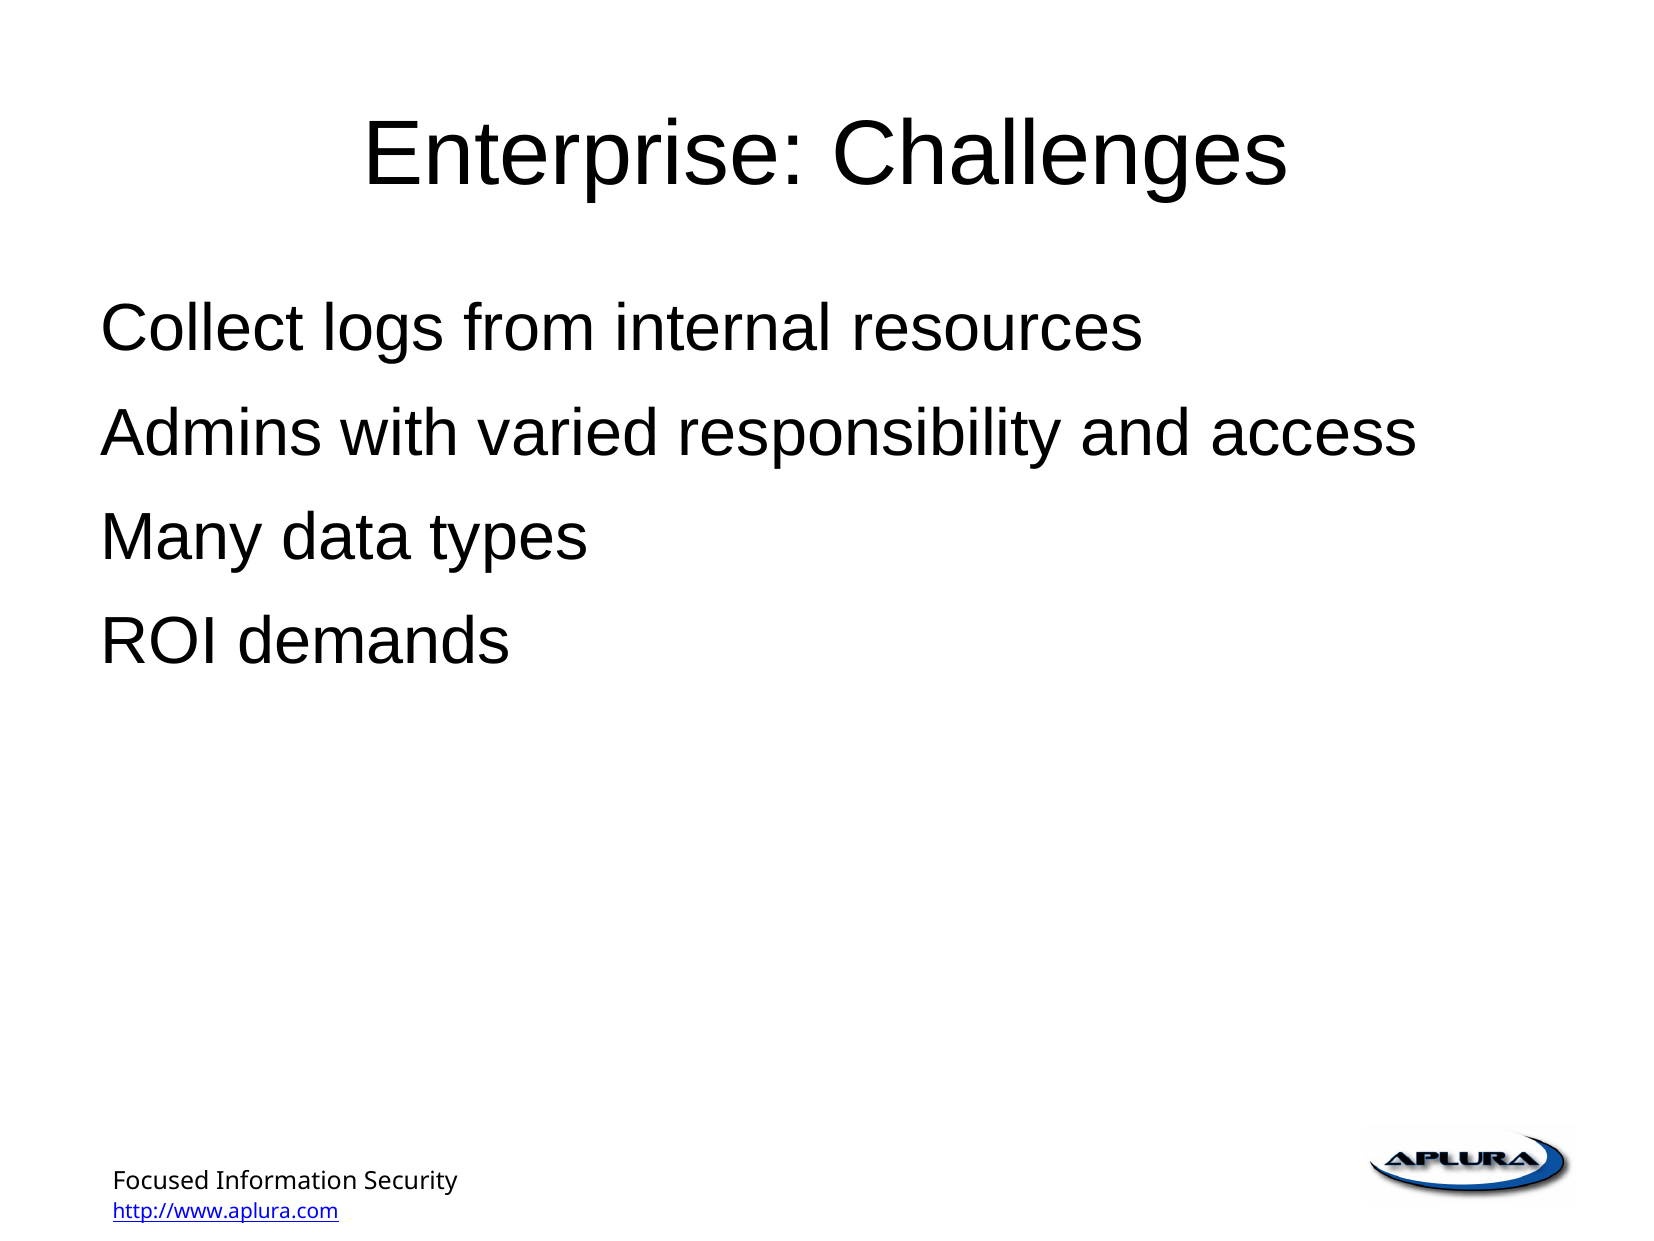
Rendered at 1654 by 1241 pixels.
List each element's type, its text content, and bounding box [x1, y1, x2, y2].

list Collect logs from internal resources Admins with varied responsibility and access Many data types ROI demands [82, 290, 1571, 1109]
title Enterprise: Challenges [82, 49, 1571, 257]
picture [1365, 1124, 1576, 1203]
